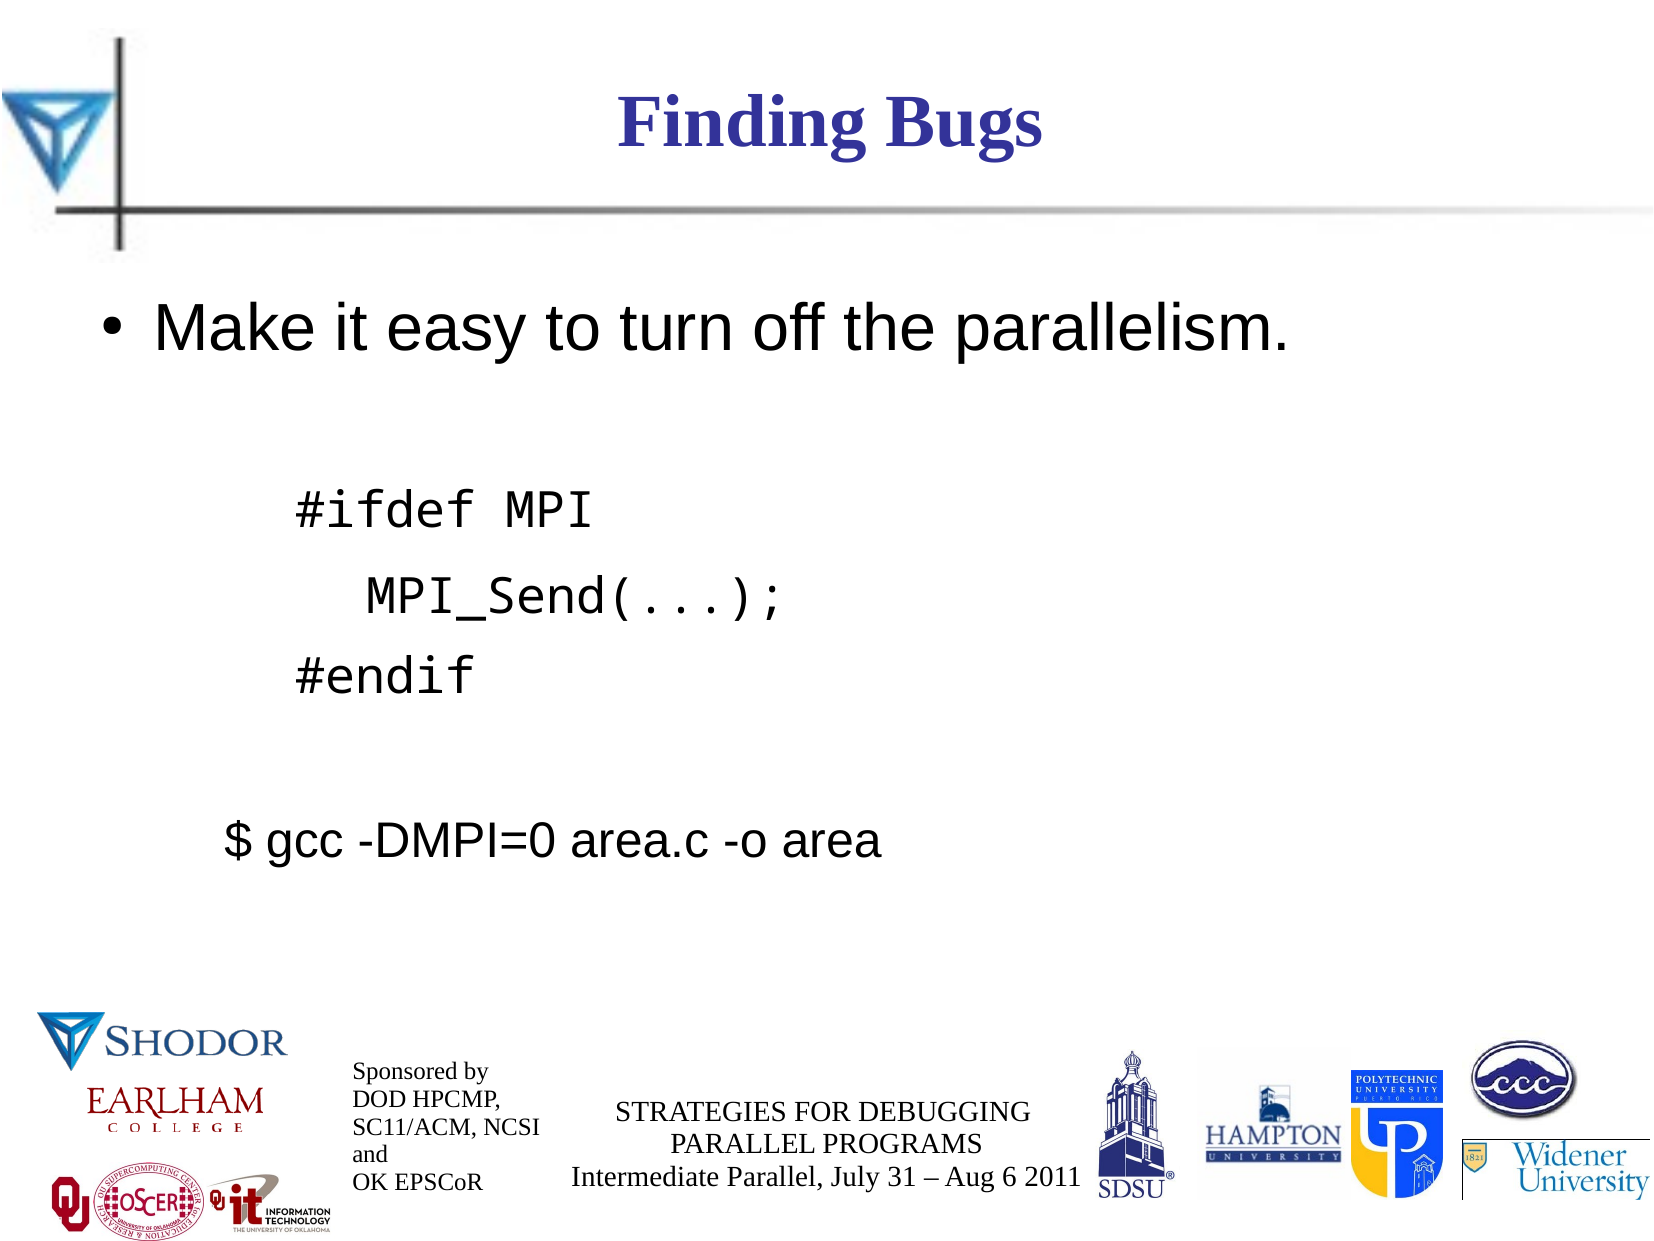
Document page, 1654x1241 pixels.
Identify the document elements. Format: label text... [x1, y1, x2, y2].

picture [75, 1031, 82, 1053]
picture [37, 1012, 82, 1071]
picture [1571, 1030, 1581, 1088]
picture [2, 28, 1654, 263]
picture [1197, 1126, 1351, 1201]
list Make it easy to turn off the parallelism. #ifdef MPI MPI_Send(...); #endif $ gcc -DMPI=0 area.c -o area [82, 290, 1571, 1126]
text_box STRATEGIES FOR DEBUGGING PARALLEL PROGRAMS Intermediate Parallel, July 31 – Aug 6 2011 [1351, 1088, 1654, 1201]
picture [93, 1201, 338, 1241]
text_box STRATEGIES FOR DEBUGGING PARALLEL PROGRAMS Intermediate Parallel, July 31 – Aug 6 2011 [0, 1088, 1197, 1201]
picture [50, 1201, 90, 1233]
title Finding Bugs [86, 17, 1576, 226]
